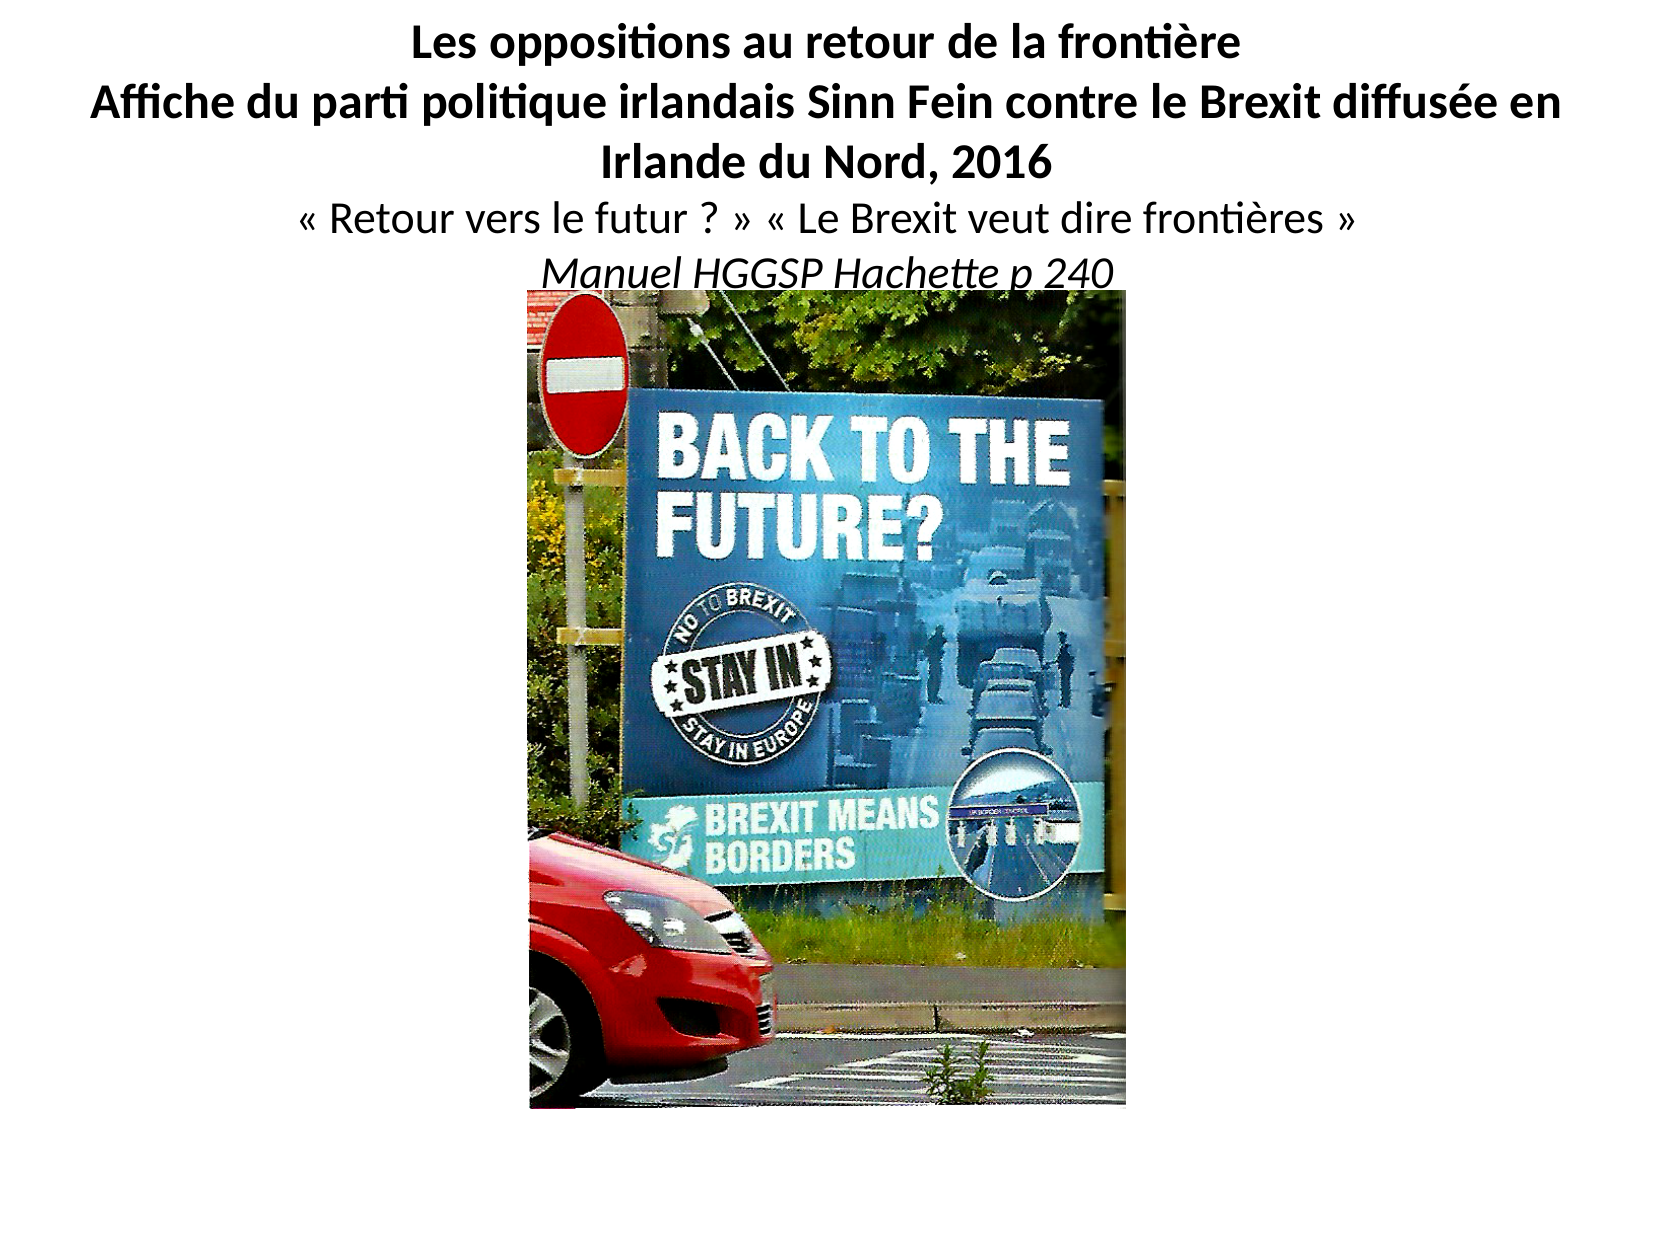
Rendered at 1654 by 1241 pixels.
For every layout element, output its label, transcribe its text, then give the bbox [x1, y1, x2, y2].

picture [527, 290, 1126, 1109]
title Les oppositions au retour de la frontière Affiche du parti politique irlandais Sinn Fein contre le Brexit diffusée en Irlande du Nord, 2016 « Retour vers le futur ? » « Le Brexit veut dire frontières » Manuel HGGSP Hachette p 240 [82, 5, 1571, 301]
